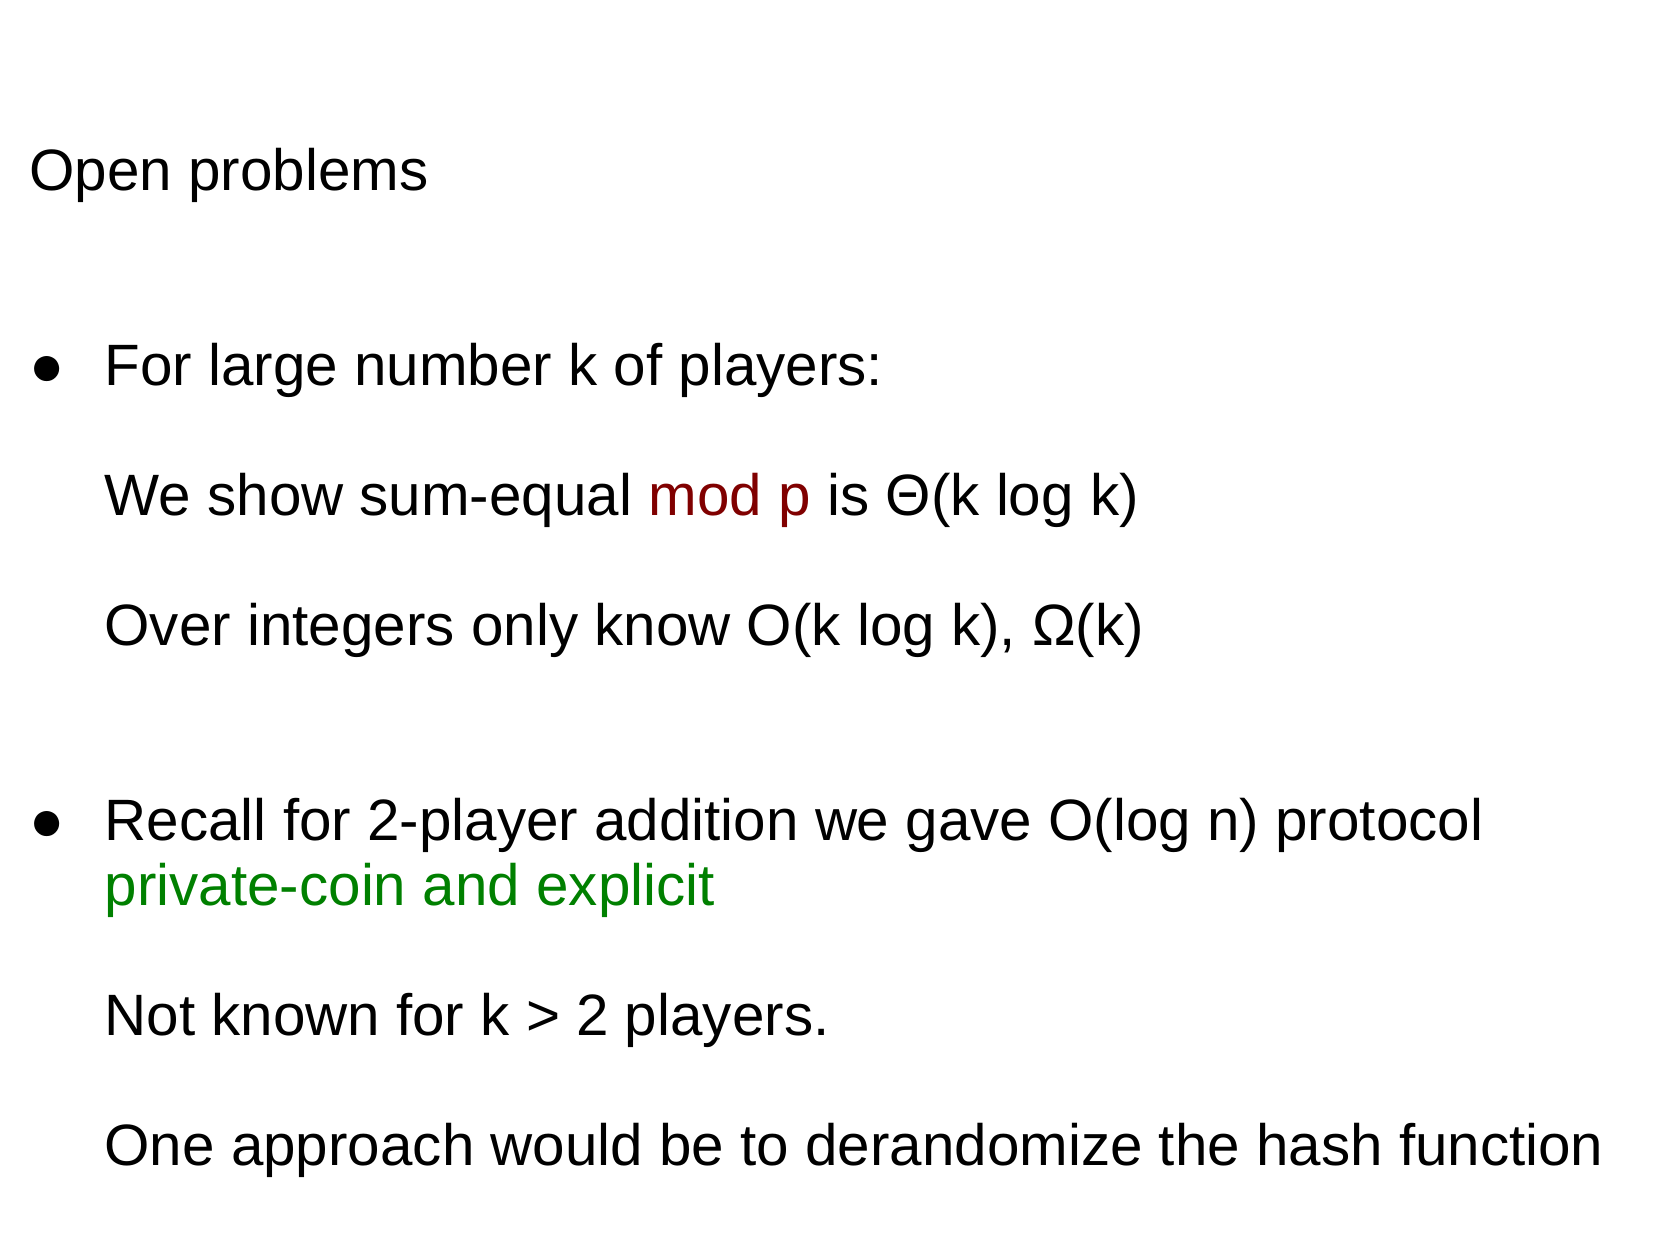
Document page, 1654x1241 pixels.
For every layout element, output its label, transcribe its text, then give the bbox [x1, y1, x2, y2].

text_box Open problems ● For large number k of players: We show sum-equal mod p is Θ(k log k) Over integers only know O(k log k), Ω(k) ● Recall for 2-player addition we gave O(log n) protocol private-coin and explicit Not known for k > 2 players. One approach would be to derandomize the hash function [15, 0, 1636, 1241]
